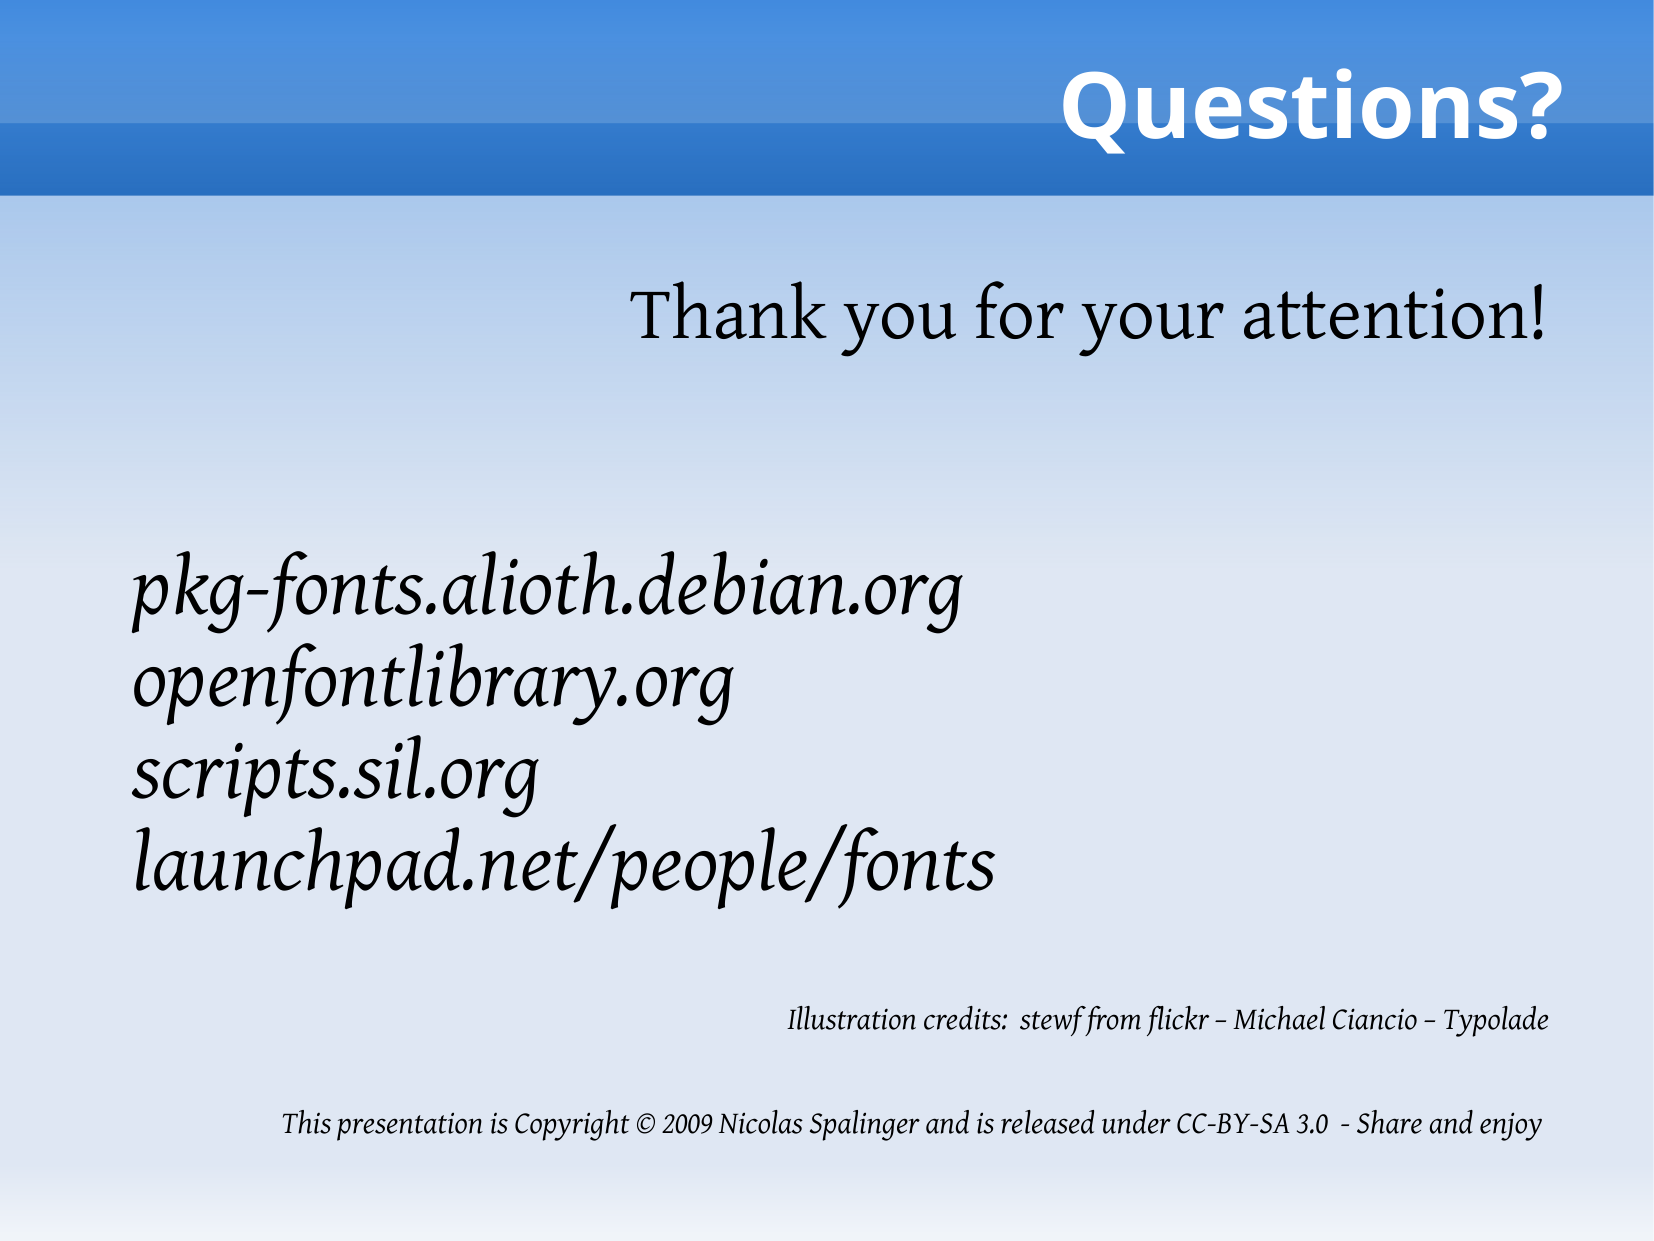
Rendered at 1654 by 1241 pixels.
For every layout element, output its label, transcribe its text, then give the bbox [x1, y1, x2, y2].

picture [0, 0, 1654, 1241]
title Questions? [354, 29, 1565, 178]
text_box Thank you for your attention! pkg-fonts.alioth.debian.org openfontlibrary.org scripts.sil.org launchpad.net/people/fonts Illustration credits: stewf from flickr – Michael Ciancio – Typolade This presentation is Copyright © 2009 Nicolas Spalinger and is released under CC-BY-SA 3.0 - Share and enjoy [118, 266, 1565, 1235]
